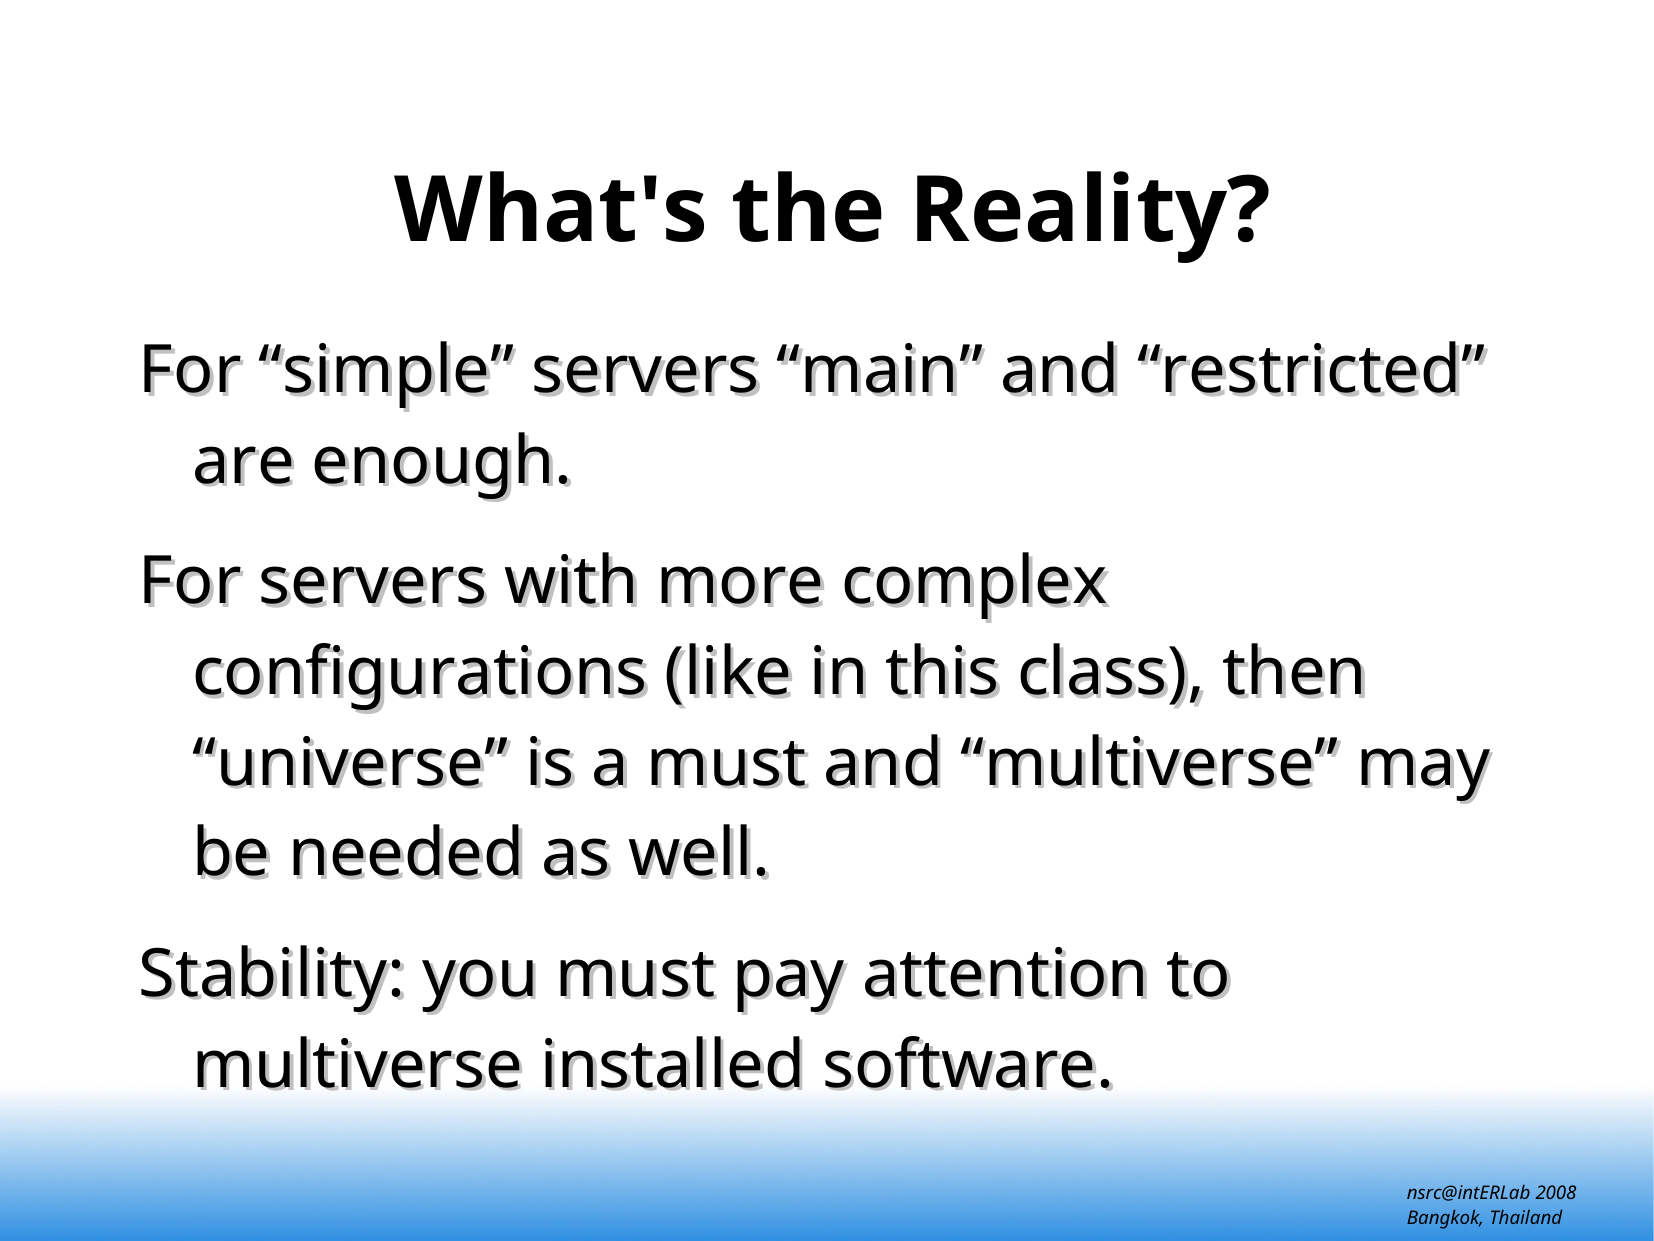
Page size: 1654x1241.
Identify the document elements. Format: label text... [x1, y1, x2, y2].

list For “simple” servers “main” and “restricted” are enough. For servers with more complex configurations (like in this class), then “universe” is a must and “multiverse” may be needed as well. Stability: you must pay attention to multiverse installed software. [121, 321, 1534, 1104]
title What's the Reality? [109, 102, 1558, 310]
picture [0, 1083, 1654, 1241]
